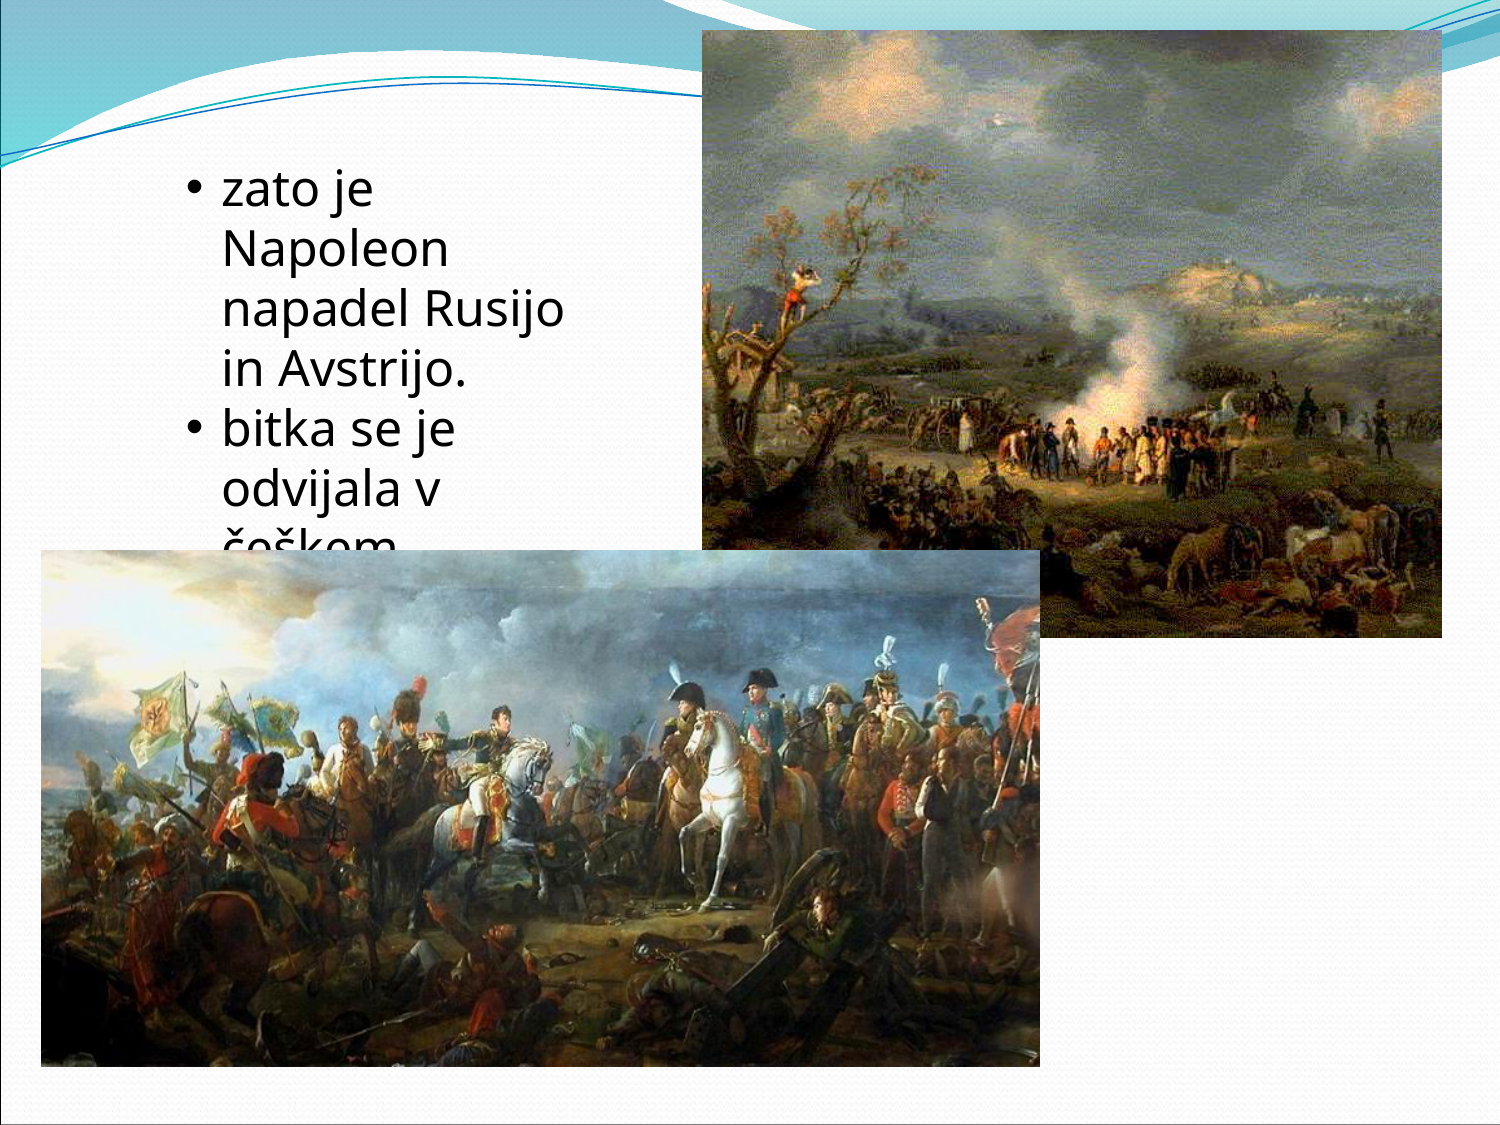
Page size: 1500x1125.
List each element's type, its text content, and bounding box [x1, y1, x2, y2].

picture [168, 78, 582, 117]
picture [24, 147, 49, 156]
text_box zato je Napoleon napadel Rusijo in Avstrijo. bitka se je odvijala v češkem Slavkovu. [171, 148, 632, 550]
picture [0, 0, 1500, 1125]
